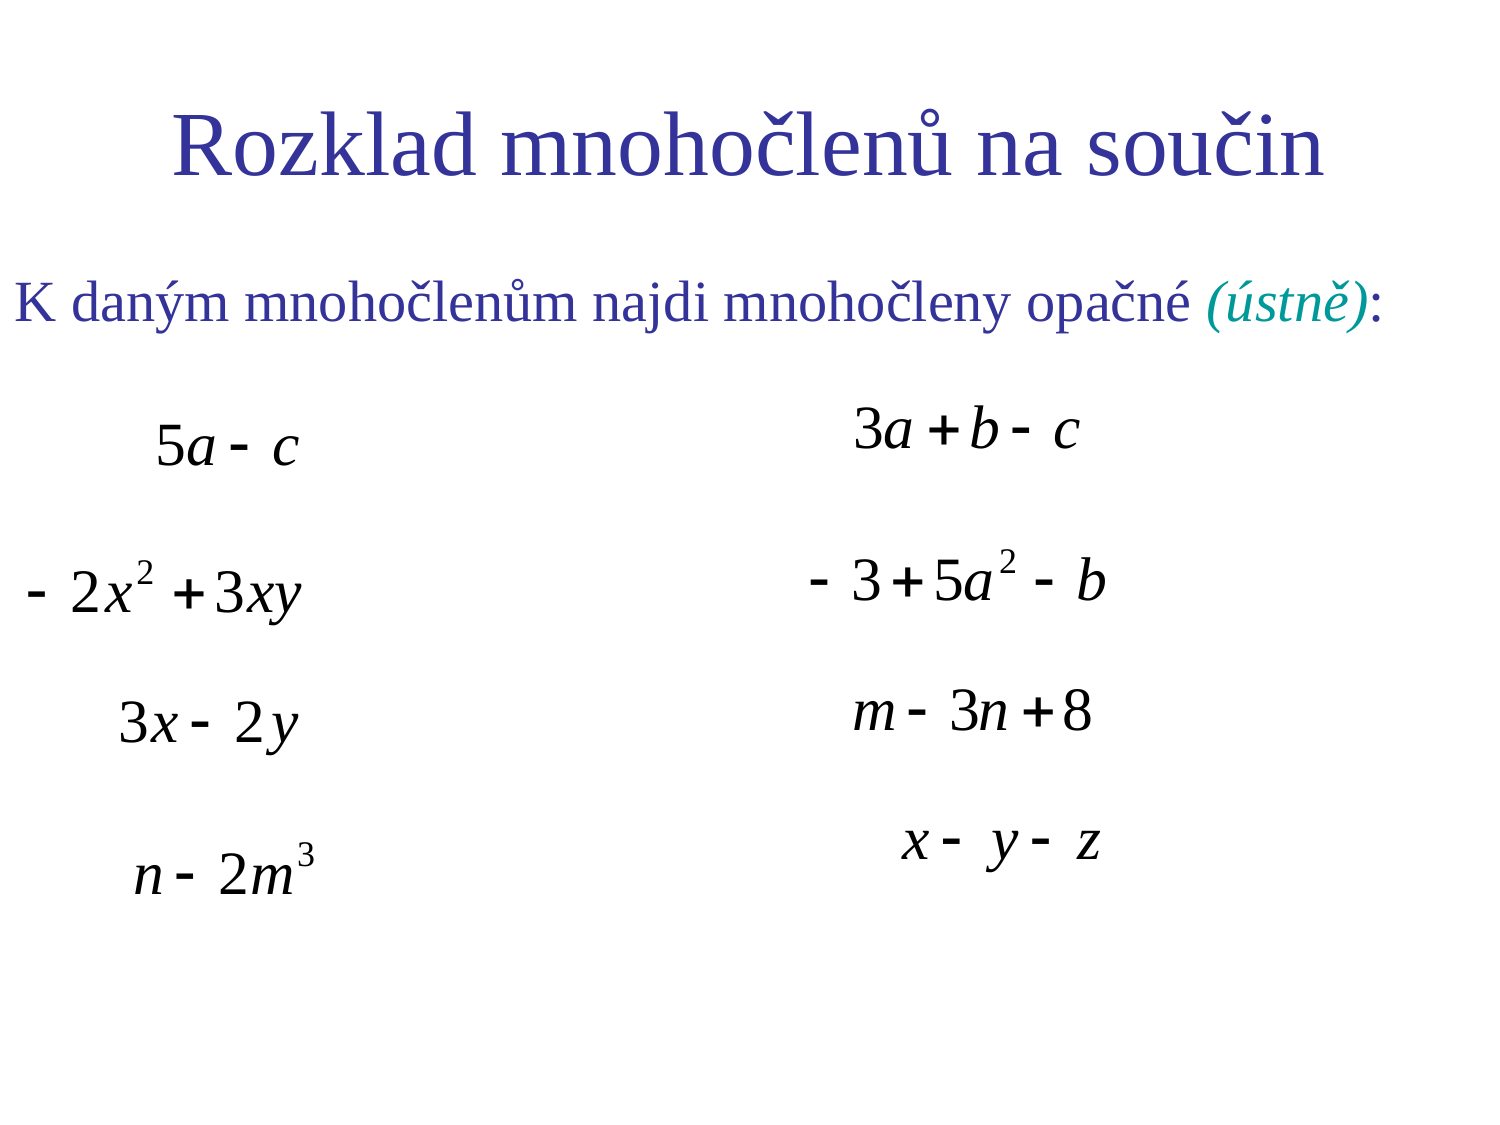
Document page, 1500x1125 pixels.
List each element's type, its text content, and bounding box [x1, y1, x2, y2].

chart [890, 818, 1117, 885]
chart [799, 533, 1119, 617]
chart [842, 673, 1105, 746]
chart [123, 827, 324, 910]
chart [111, 685, 312, 768]
text_box K daným mnohočlenům najdi mnohočleny opačné (ústně): [0, 255, 1500, 341]
chart [148, 408, 313, 481]
text_box Rozklad mnohočlenů na součin [75, 45, 1426, 233]
chart [846, 391, 1093, 464]
chart [16, 545, 315, 639]
